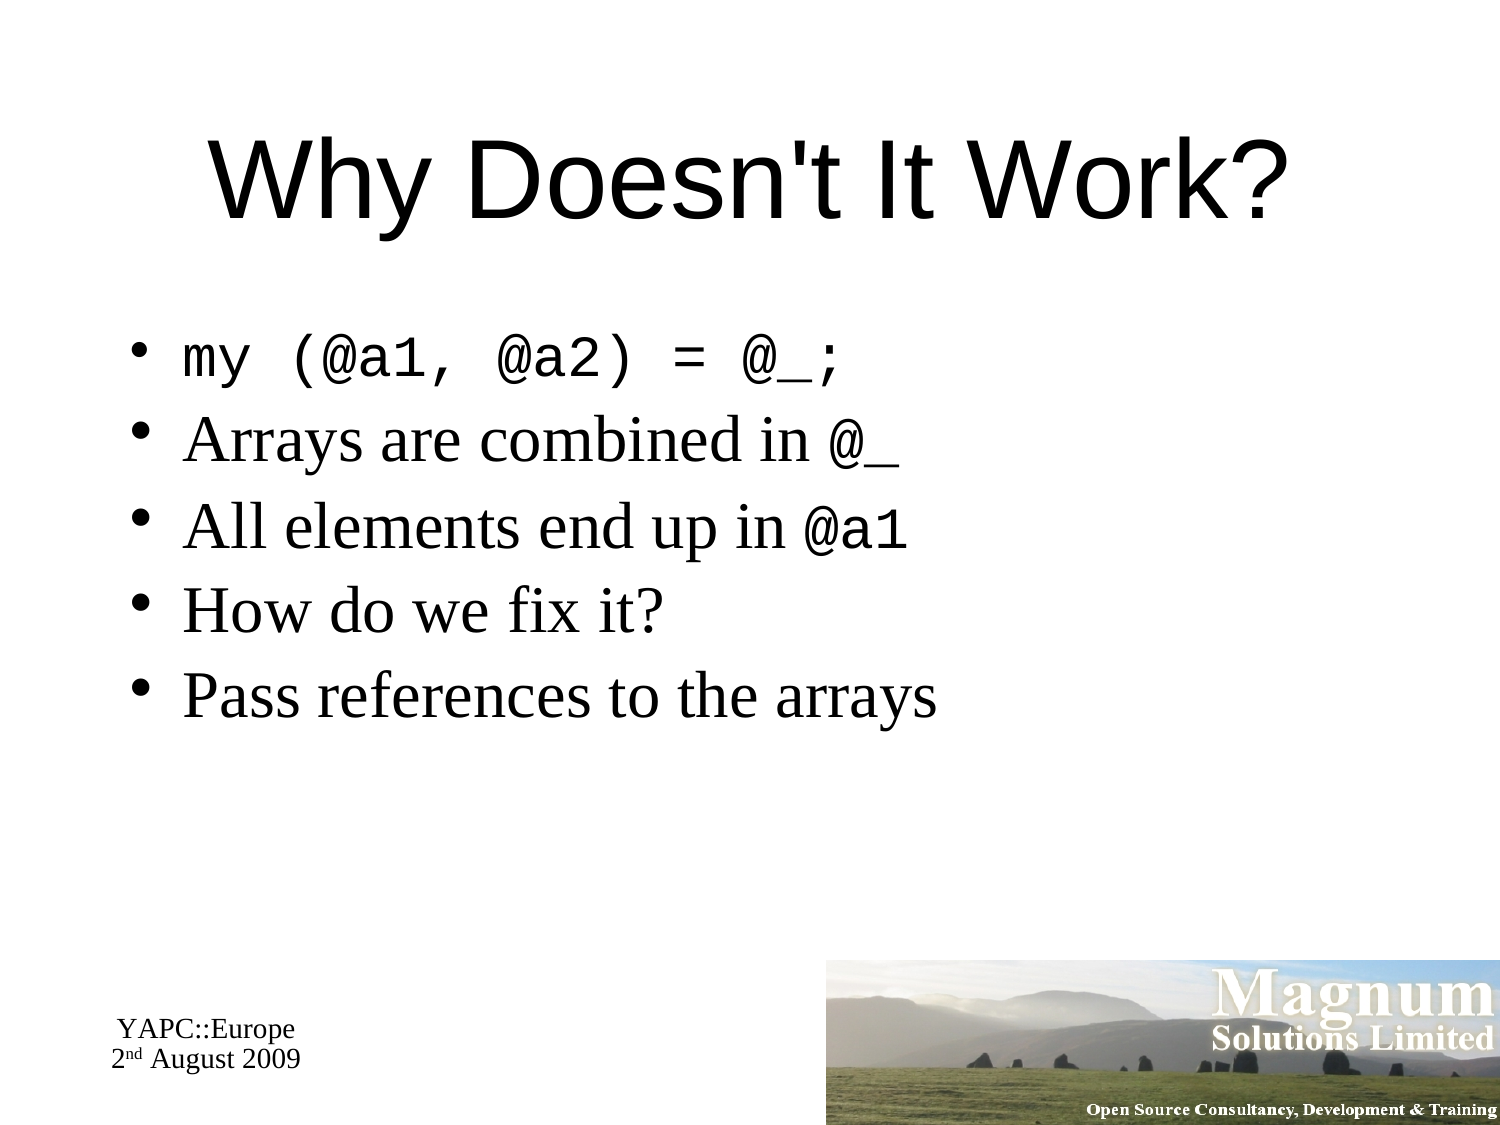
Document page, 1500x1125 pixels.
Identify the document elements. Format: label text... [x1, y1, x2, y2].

list my (@a1, @a2) = @_; Arrays are combined in @_ All elements end up in @a1 How do we fix it? Pass references to the arrays [112, 337, 1388, 746]
picture [826, 960, 1500, 1125]
title Why Doesn't It Work? [112, 62, 1388, 250]
